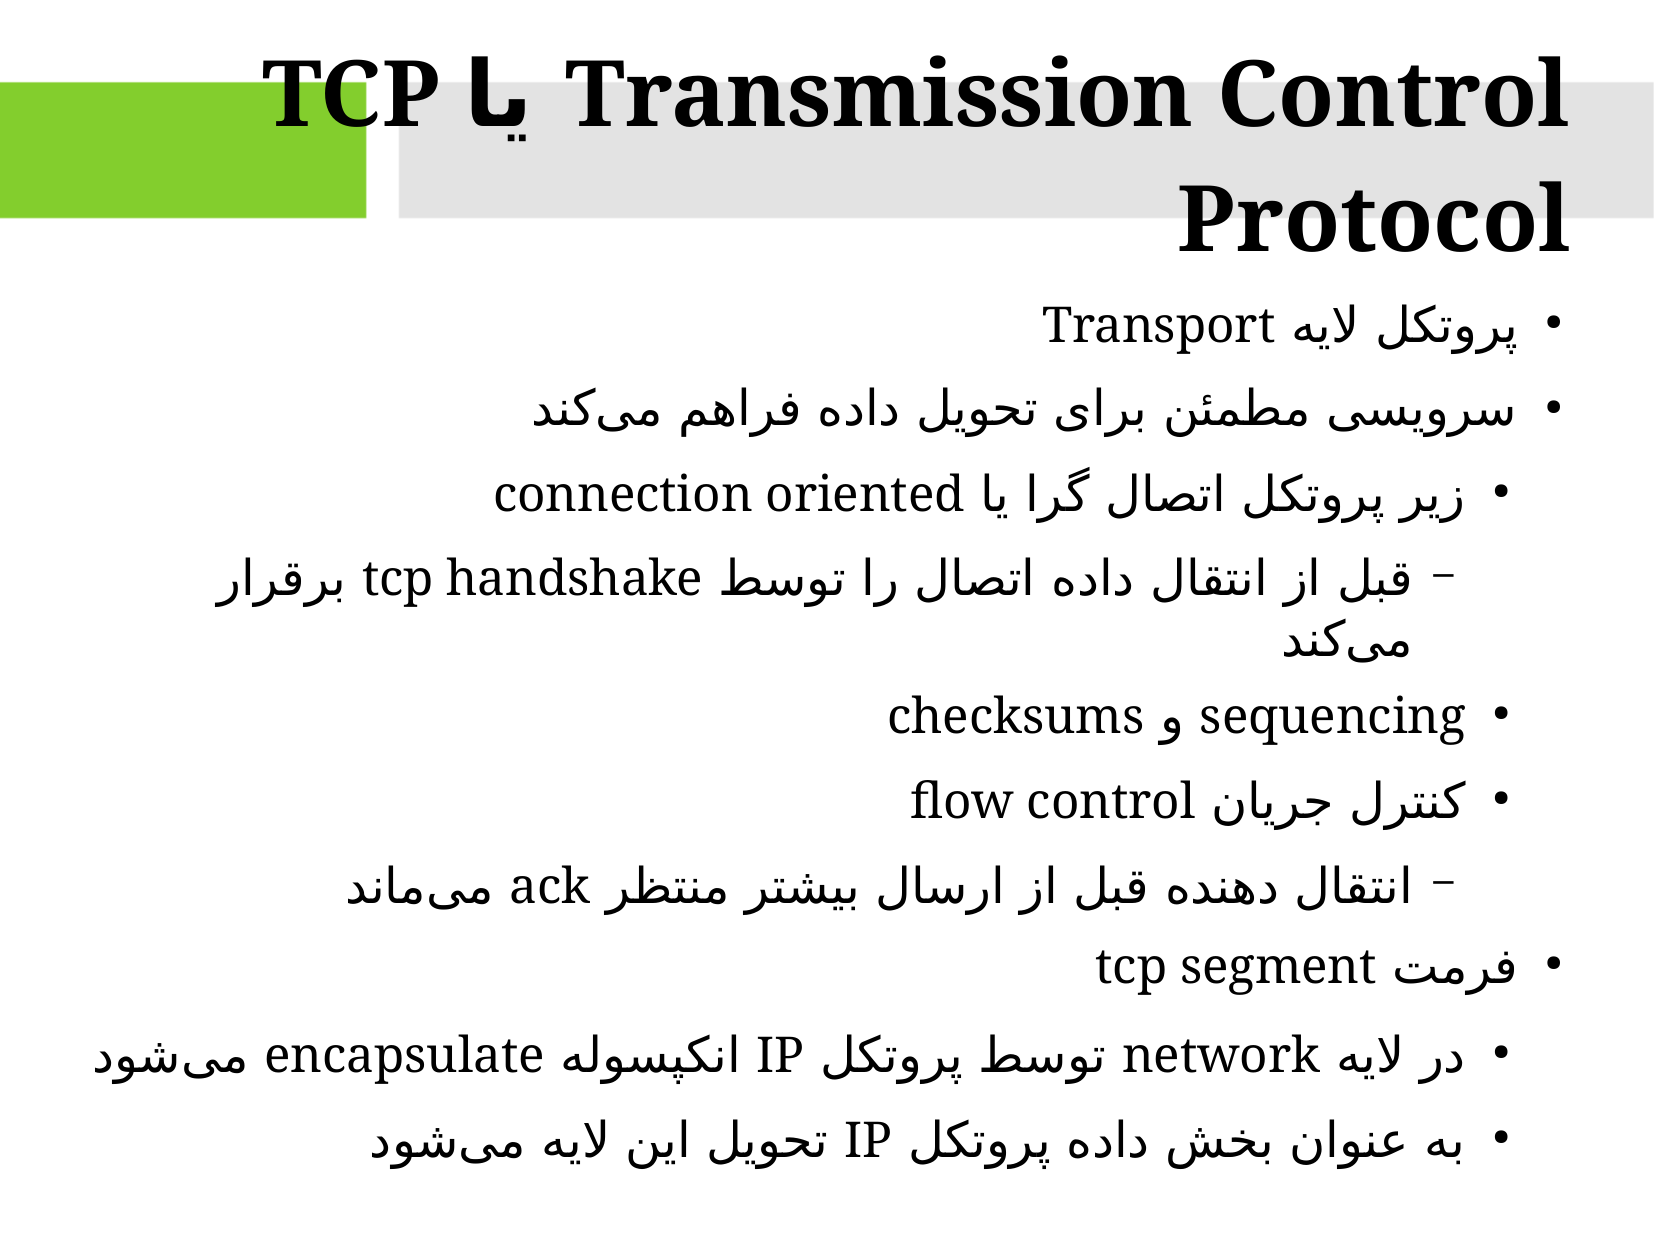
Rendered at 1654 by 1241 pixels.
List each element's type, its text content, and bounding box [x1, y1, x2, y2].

title TCP یا Transmission Control Protocol [82, 49, 1571, 257]
picture [0, 0, 1654, 1241]
list پروتکل لایه Transport سرویسی مطمئن برای تحویل داده فراهم می‌کند زیر پروتکل اتصال گرا یا connection oriented قبل از انتقال داده اتصال را توسط tcp handshake برقرار می‌کند sequencing و checksums کنترل جریان flow control انتقال دهنده قبل از ارسال بیشتر منتظر ack می‌ماند فرمت tcp segment در لایه network توسط پروتکل IP انکپسوله encapsulate می‌شود به عنوان بخش داده پروتکل IP تحویل این لایه می‌شود [82, 290, 1571, 1182]
